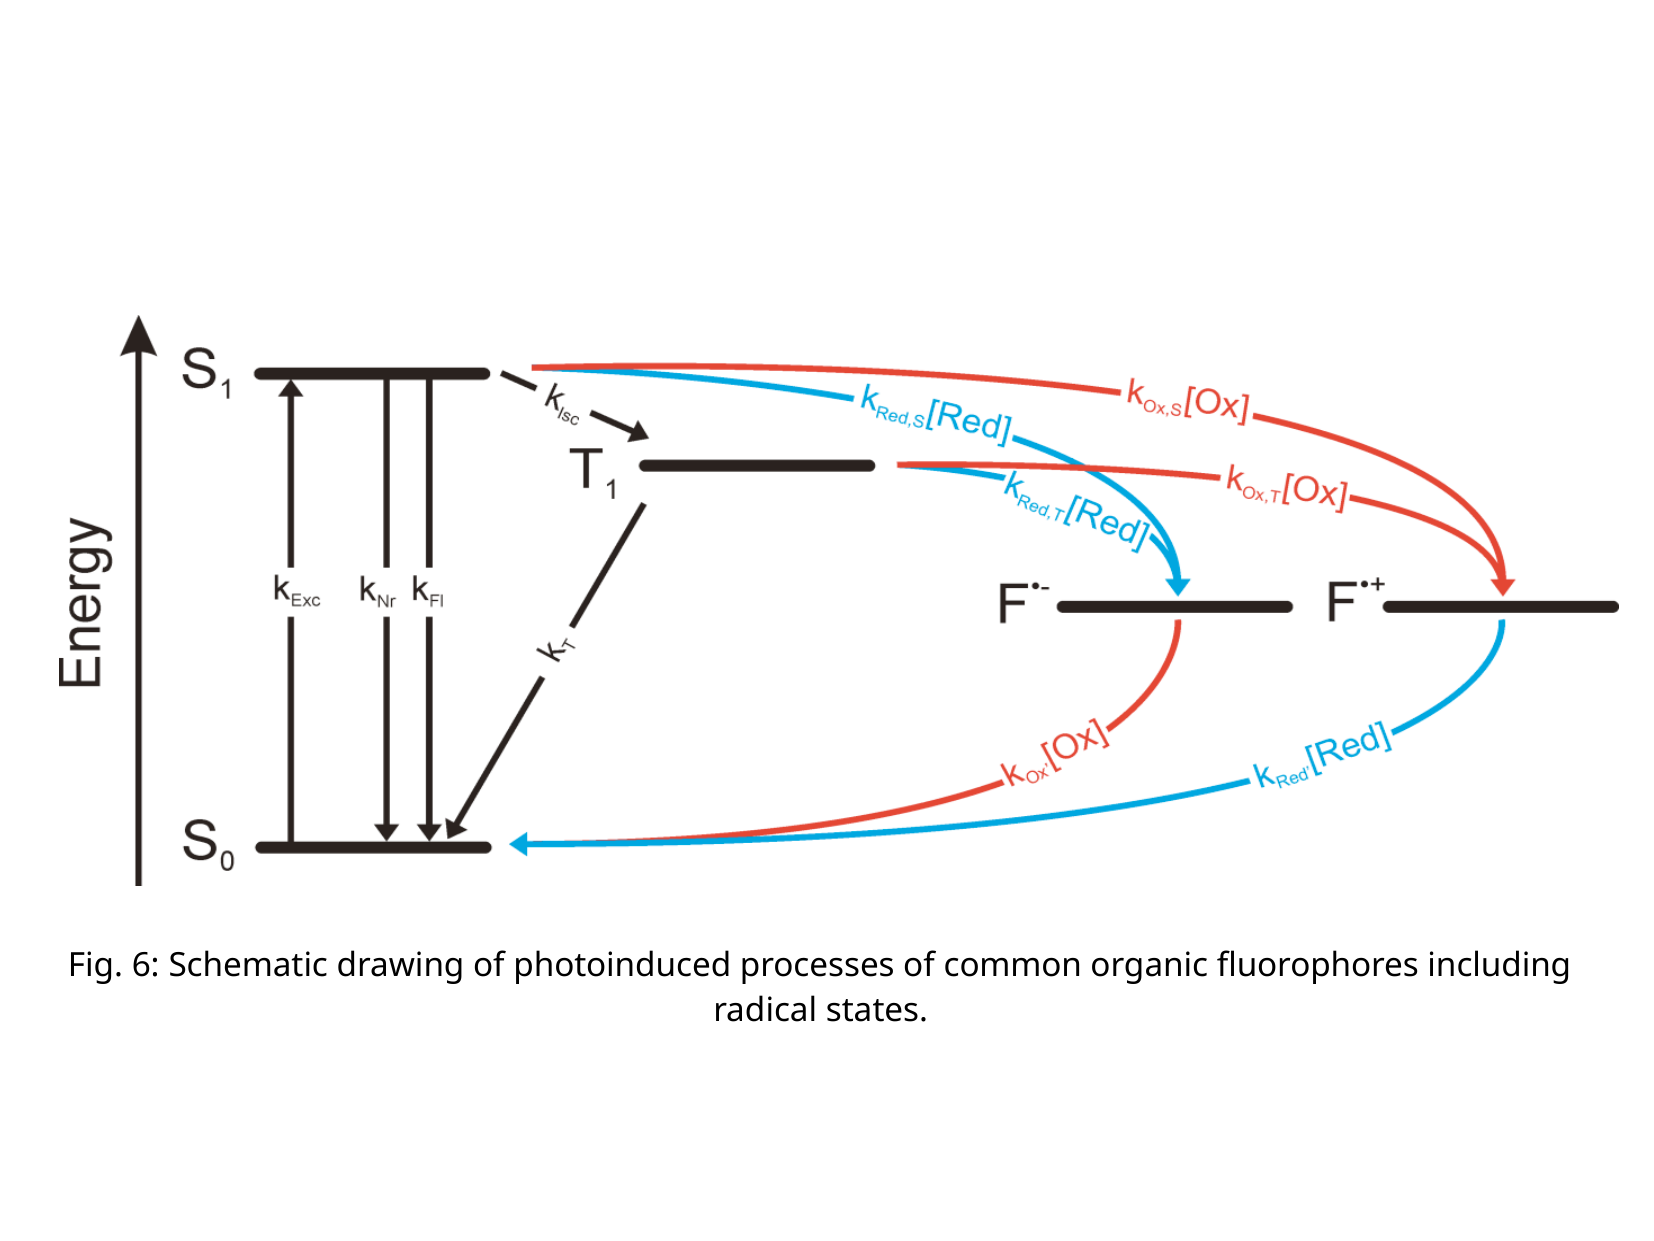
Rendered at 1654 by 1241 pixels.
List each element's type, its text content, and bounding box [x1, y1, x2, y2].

text_box Fig. 6: Schematic drawing of photoinduced processes of common organic fluorophores including radical states. [47, 933, 1595, 986]
picture [59, 315, 1619, 886]
